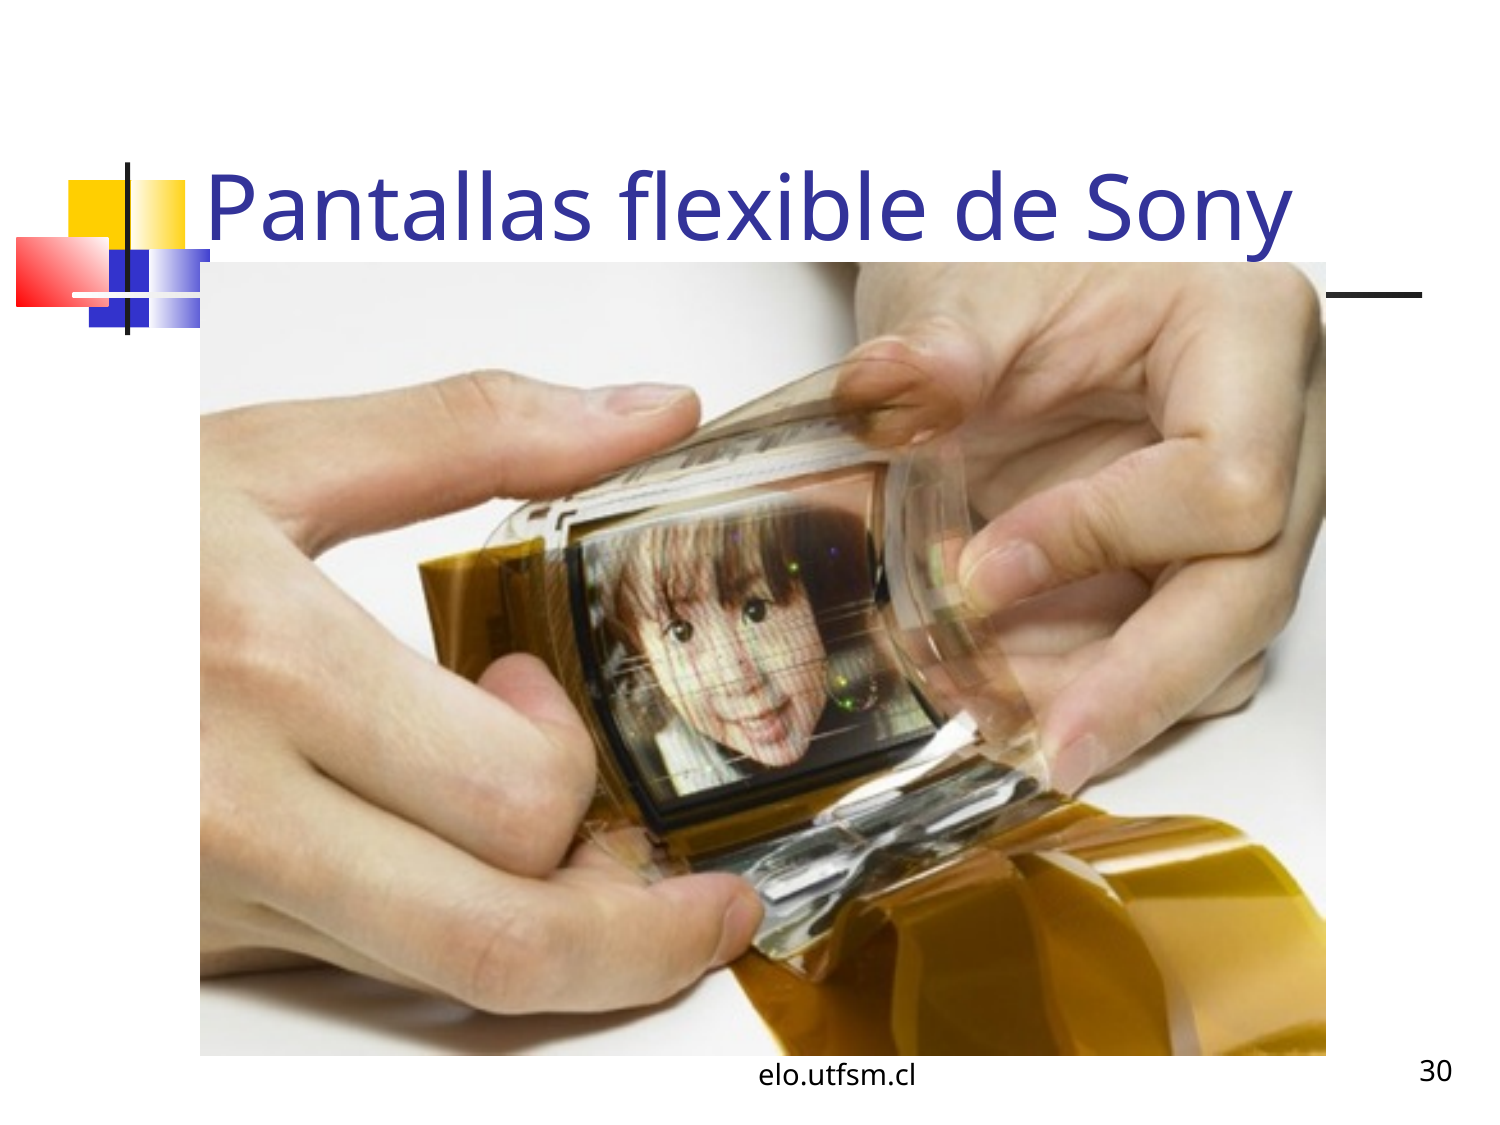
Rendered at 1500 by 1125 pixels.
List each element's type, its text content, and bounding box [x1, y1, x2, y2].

picture [200, 262, 1326, 1056]
text_box <number> [1155, 1024, 1468, 1100]
title Pantallas flexible de Sony [188, 35, 1468, 276]
text_box elo.utfsm.cl [599, 1056, 1075, 1100]
